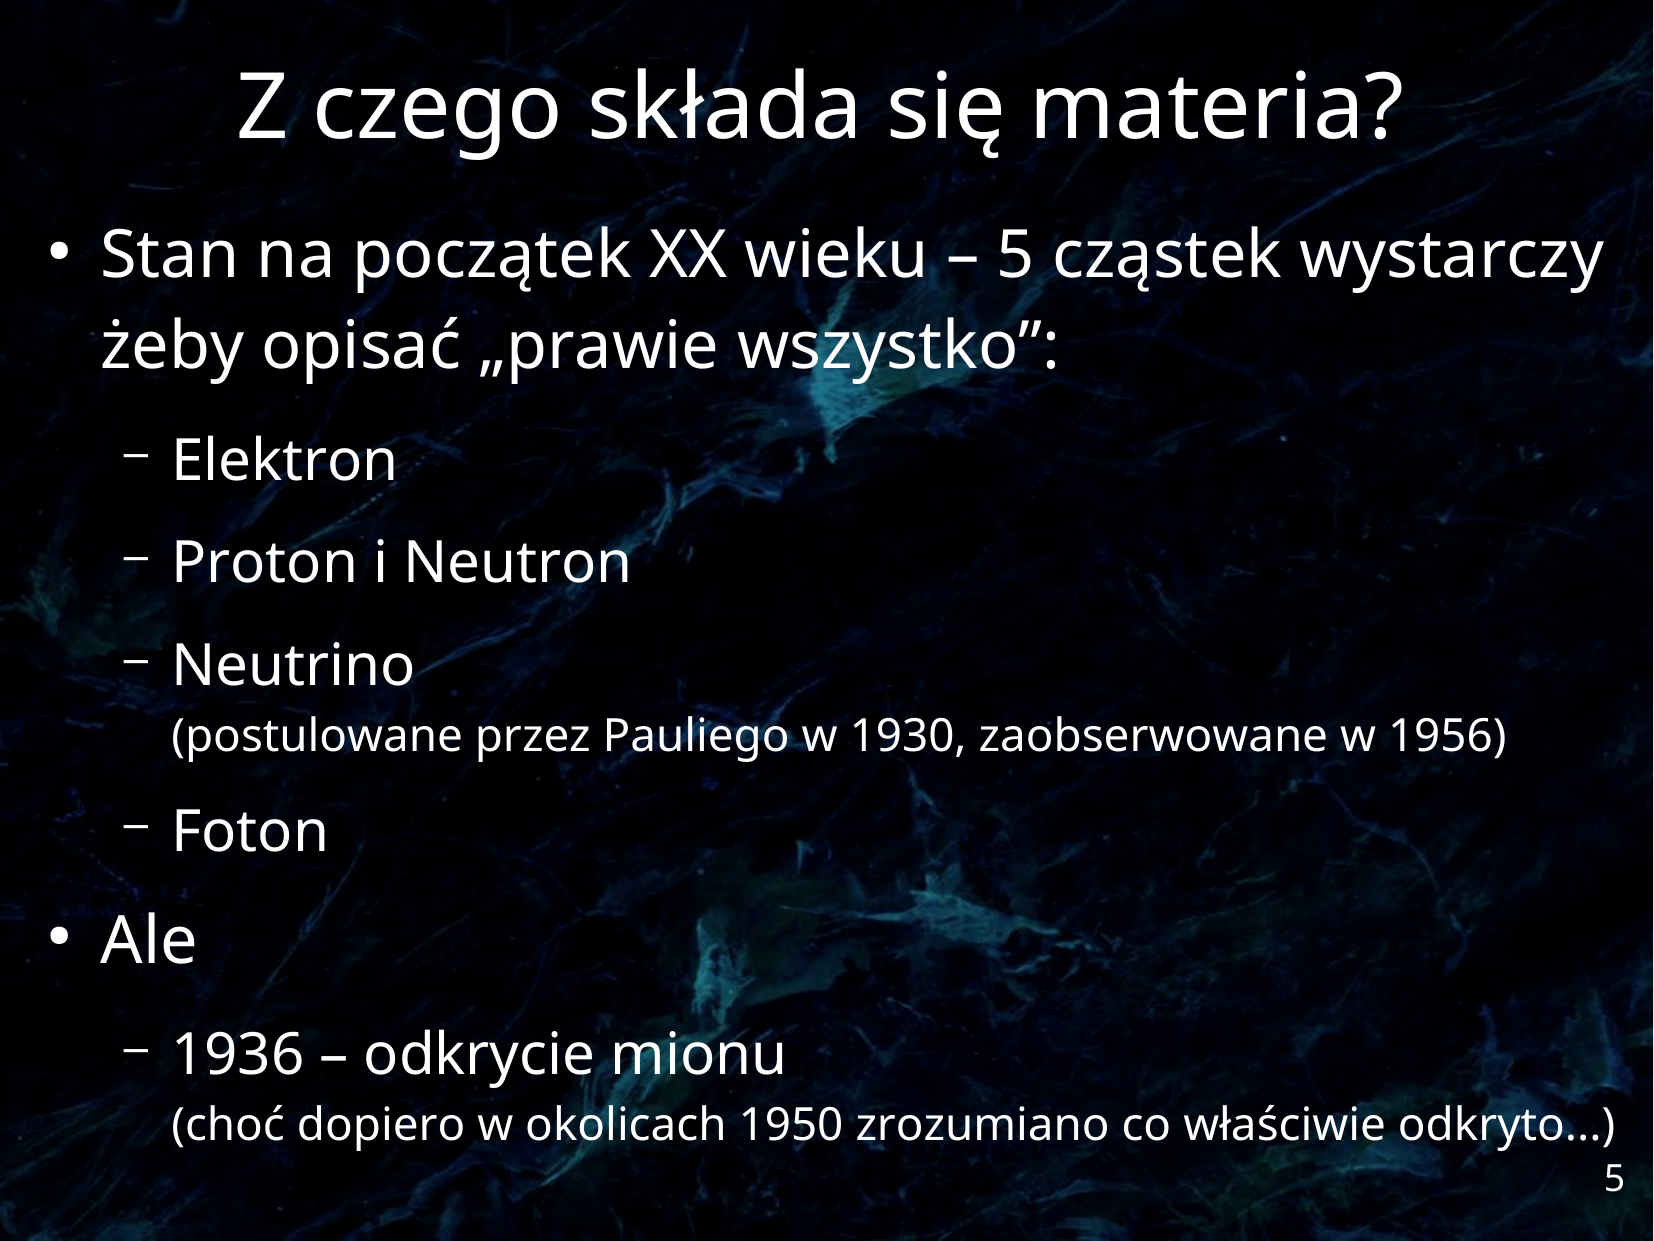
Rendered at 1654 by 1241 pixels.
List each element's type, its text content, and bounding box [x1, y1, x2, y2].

title Z czego składa się materia? [77, 36, 1565, 170]
picture [0, 0, 1654, 1241]
list Stan na początek XX wieku – 5 cząstek wystarczy żeby opisać „prawie wszystko”: Elektron Proton i Neutron Neutrino (postulowane przez Pauliego w 1930, zaobserwowane w 1956) Foton Ale 1936 – odkrycie mionu (choć dopiero w okolicach 1950 zrozumiano co właściwie odkryto...) [29, 206, 1625, 1175]
